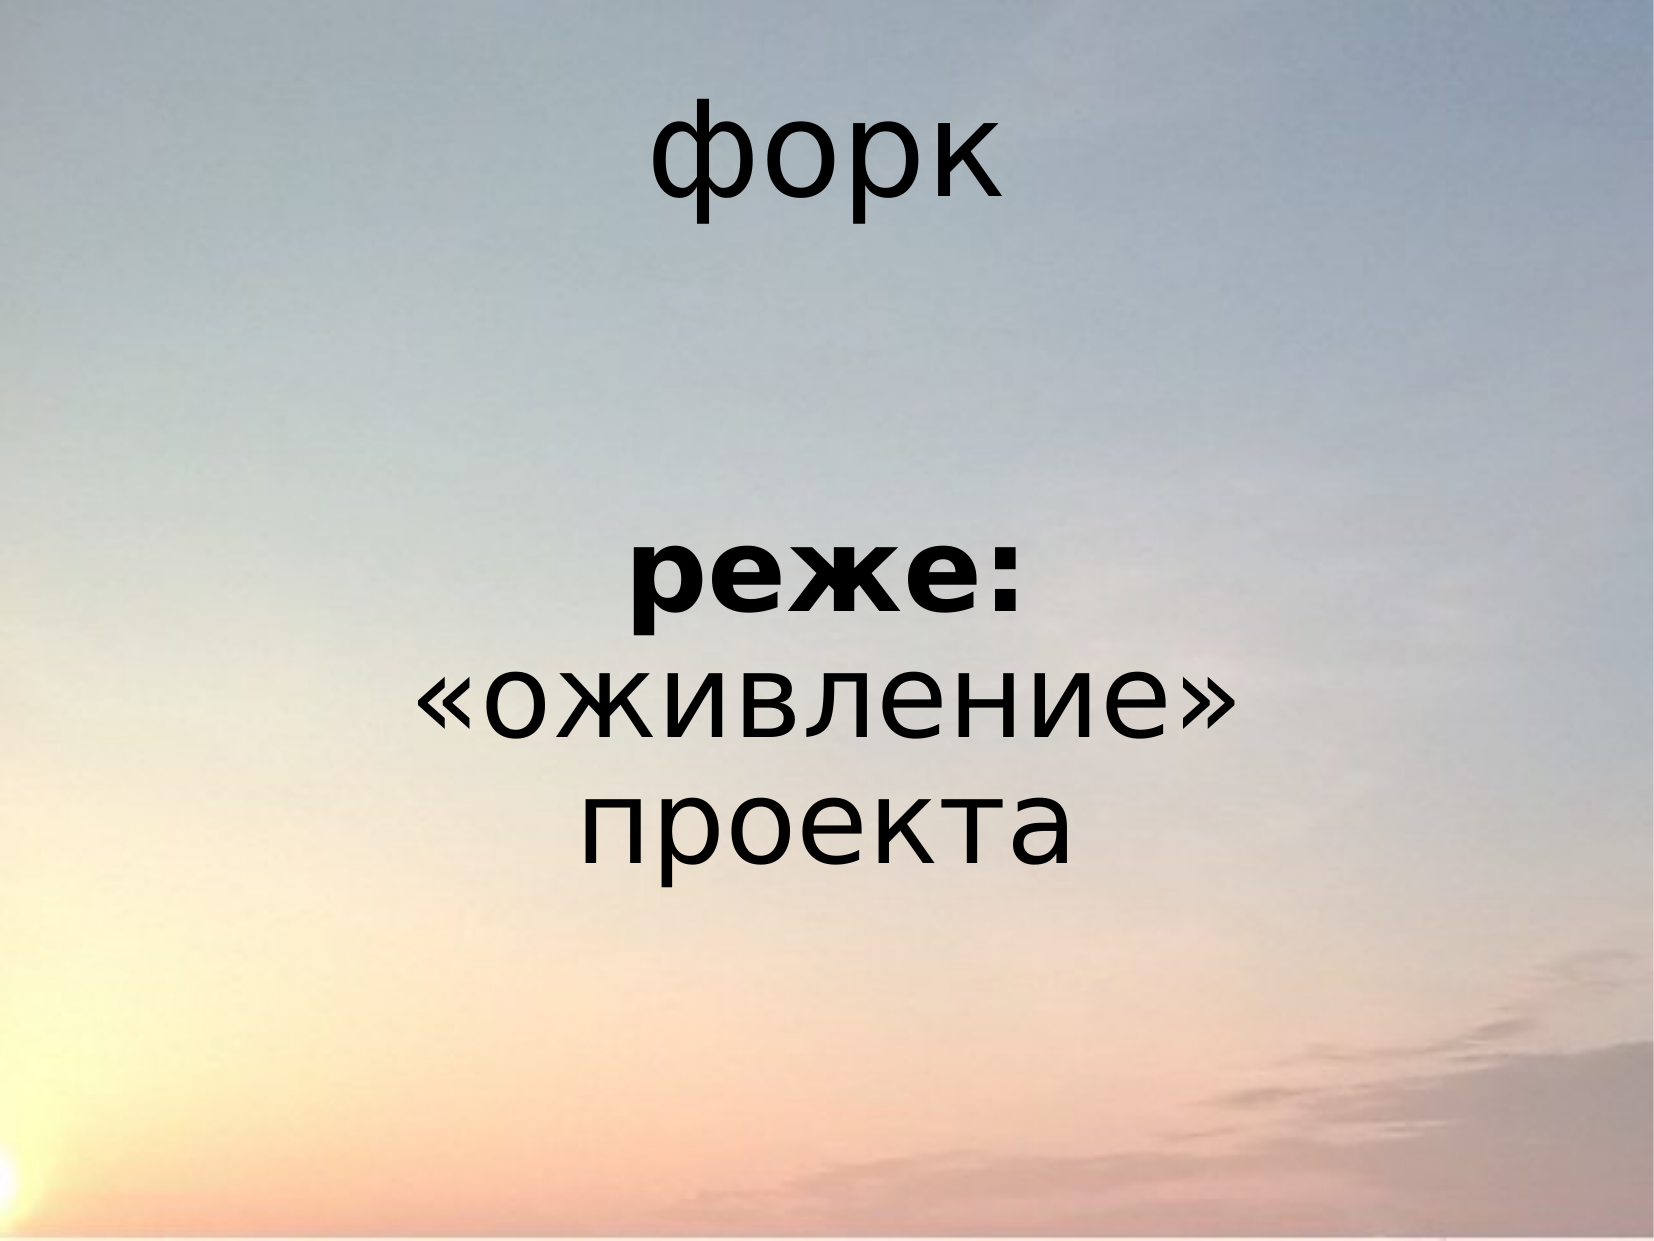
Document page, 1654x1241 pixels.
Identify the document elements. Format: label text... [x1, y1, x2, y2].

picture [0, 0, 1654, 1241]
title форк [82, 49, 1571, 257]
subtitle реже: «оживление» проекта [82, 290, 1571, 1109]
